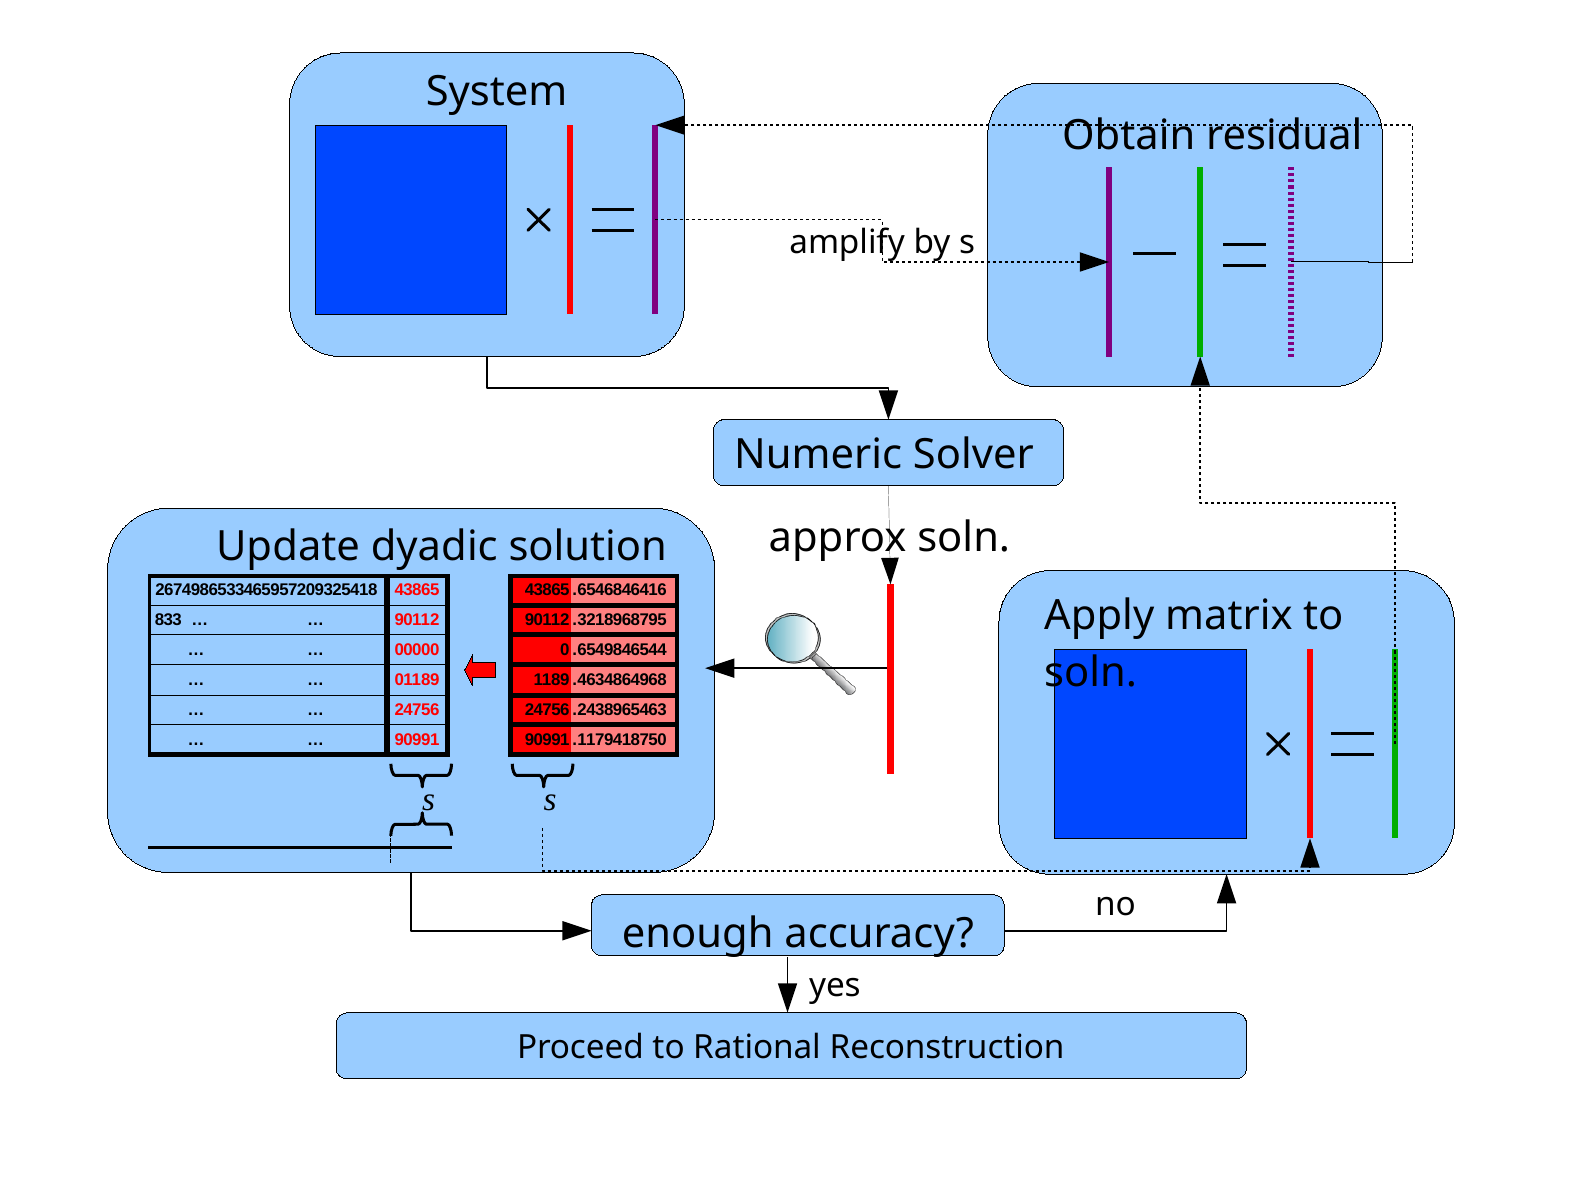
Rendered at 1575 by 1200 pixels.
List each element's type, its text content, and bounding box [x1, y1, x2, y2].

text_box [289, 52, 685, 357]
picture [765, 613, 856, 667]
text_box [998, 570, 1455, 875]
text_box [107, 508, 715, 873]
picture [148, 574, 679, 757]
text_box s [390, 773, 452, 828]
text_box Numeric Solver [713, 419, 1064, 486]
text_box [987, 83, 1383, 387]
text_box Apply matrix to soln. [1029, 577, 1455, 644]
text_box System [411, 53, 592, 120]
text_box Update dyadic solution [201, 508, 687, 575]
text_box Obtain residual [1047, 97, 1412, 165]
text_box s [512, 773, 573, 828]
text_box Proceed to Rational Reconstruction [336, 1012, 1247, 1079]
picture [765, 669, 856, 695]
text_box yes [772, 953, 898, 1012]
text_box enough accuracy? [591, 894, 1005, 962]
